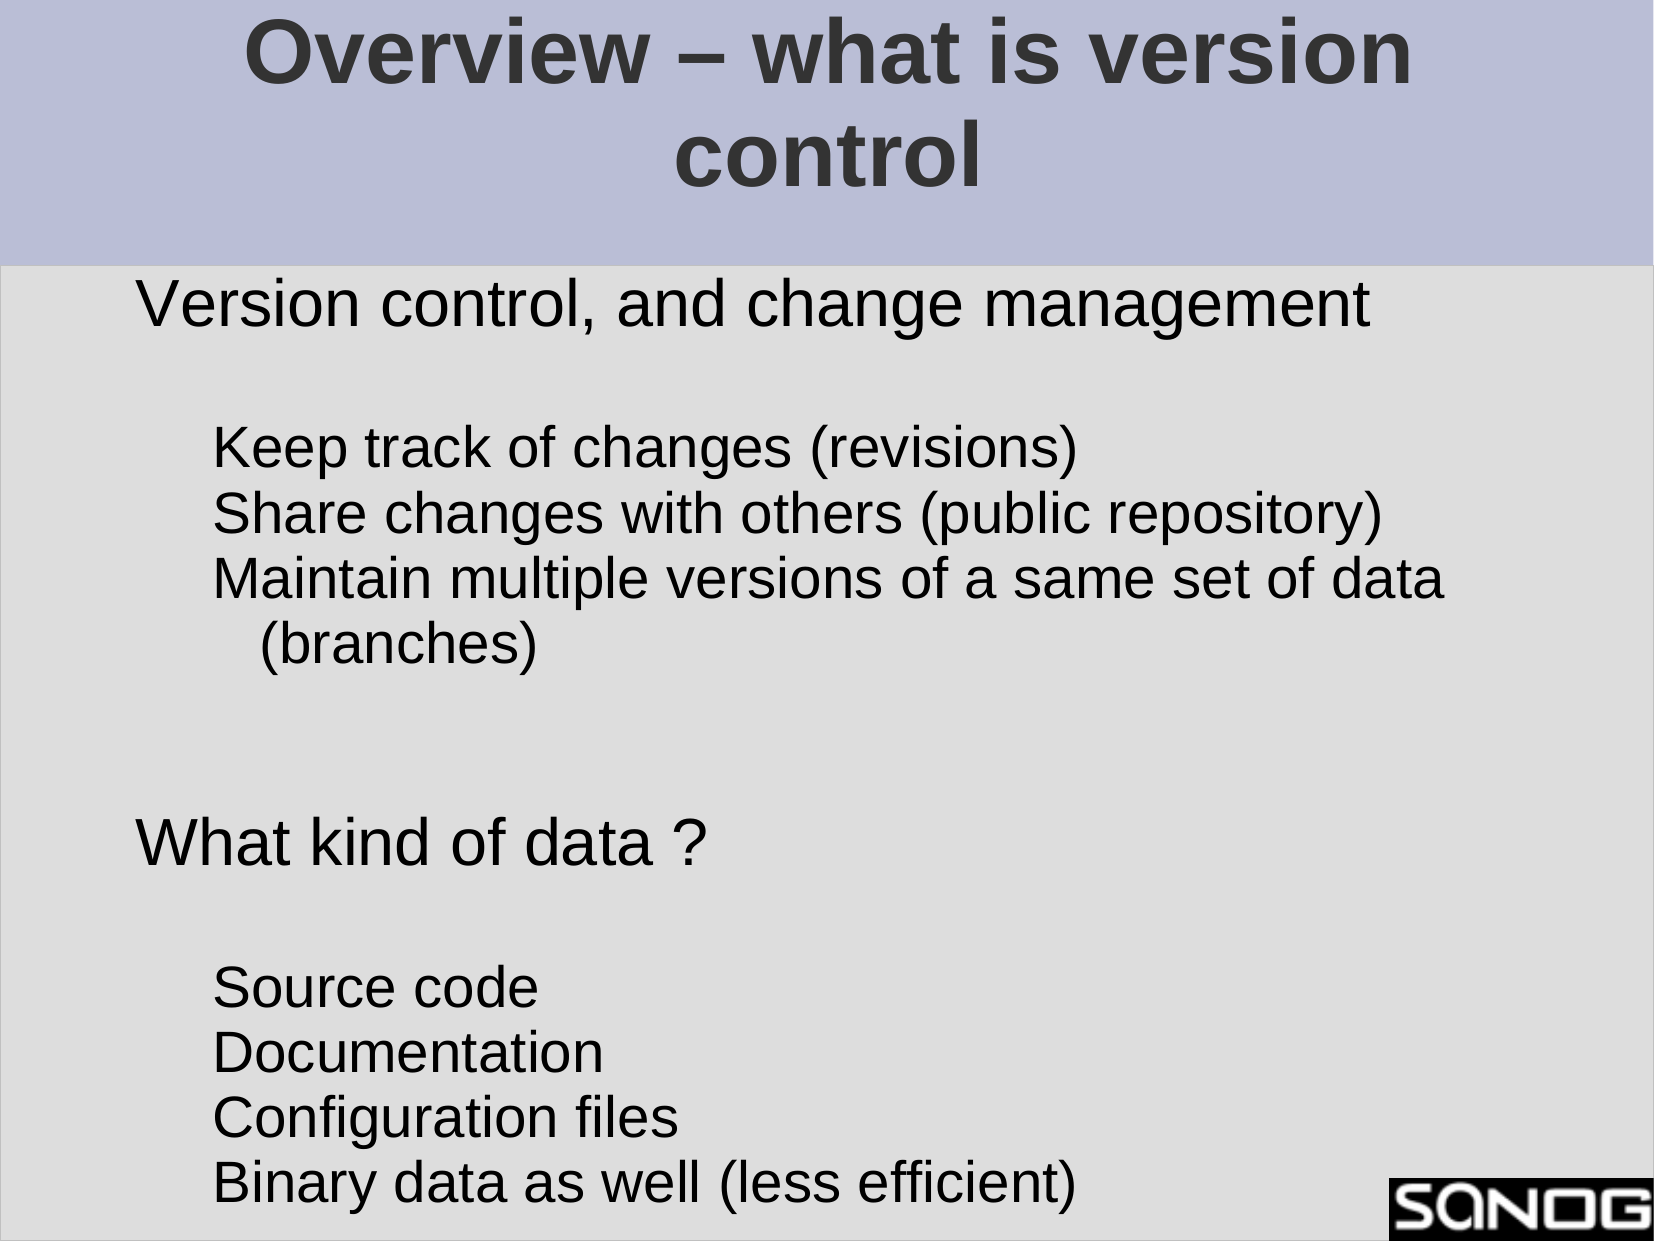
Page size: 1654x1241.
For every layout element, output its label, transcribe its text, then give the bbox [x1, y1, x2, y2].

list Version control, and change management Keep track of changes (revisions) Share changes with others (public repository) Maintain multiple versions of a same set of data (branches) What kind of data ? Source code Documentation Configuration files Binary data as well (less efficient) [118, 265, 1558, 1216]
picture [1389, 1178, 1654, 1241]
title Overview – what is version control [123, 0, 1536, 208]
